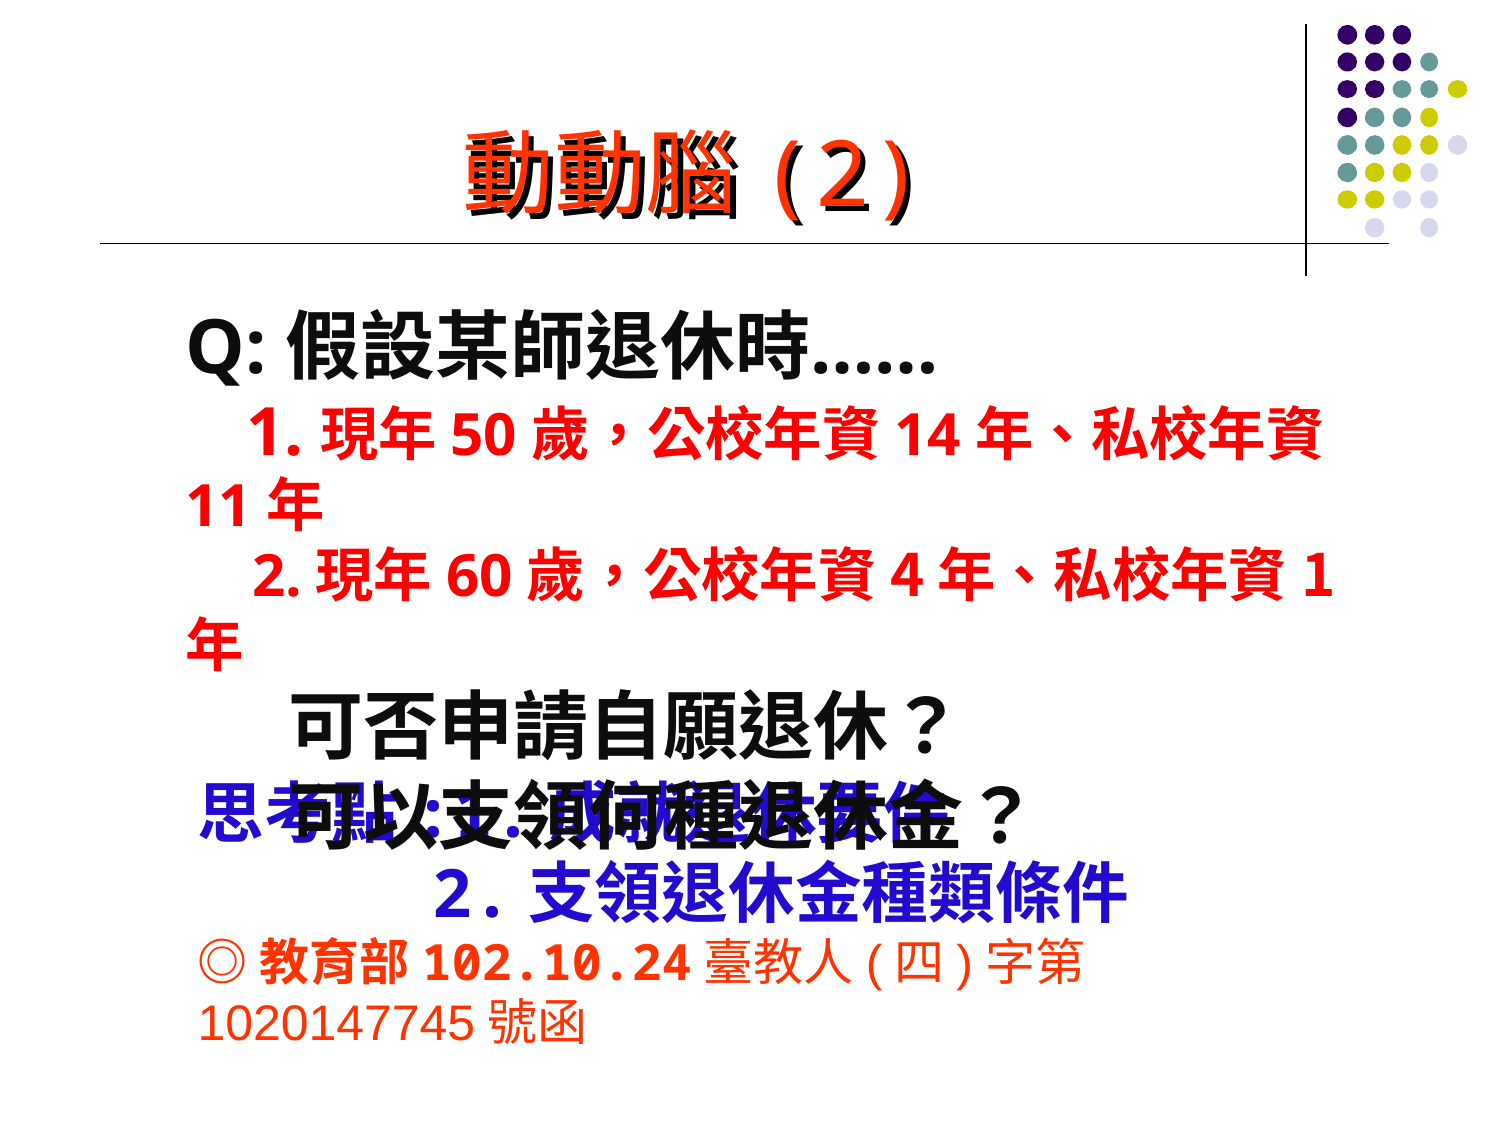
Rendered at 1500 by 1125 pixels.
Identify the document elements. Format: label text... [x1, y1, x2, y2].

title 動動腦(2) [74, 20, 1313, 233]
text_box Q:假設某師退休時…… 1.現年50歲，公校年資14年、私校年資11年 2.現年60歲，公校年資4年、私校年資1年 可否申請自願退休？ 可以支領何種退休金？ [171, 290, 1377, 867]
text_box 思考點:1.成就退休要件 2.支領退休金種類條件 ◎教育部102.10.24臺教人(四)字第1020147745號函 [183, 867, 1377, 1059]
